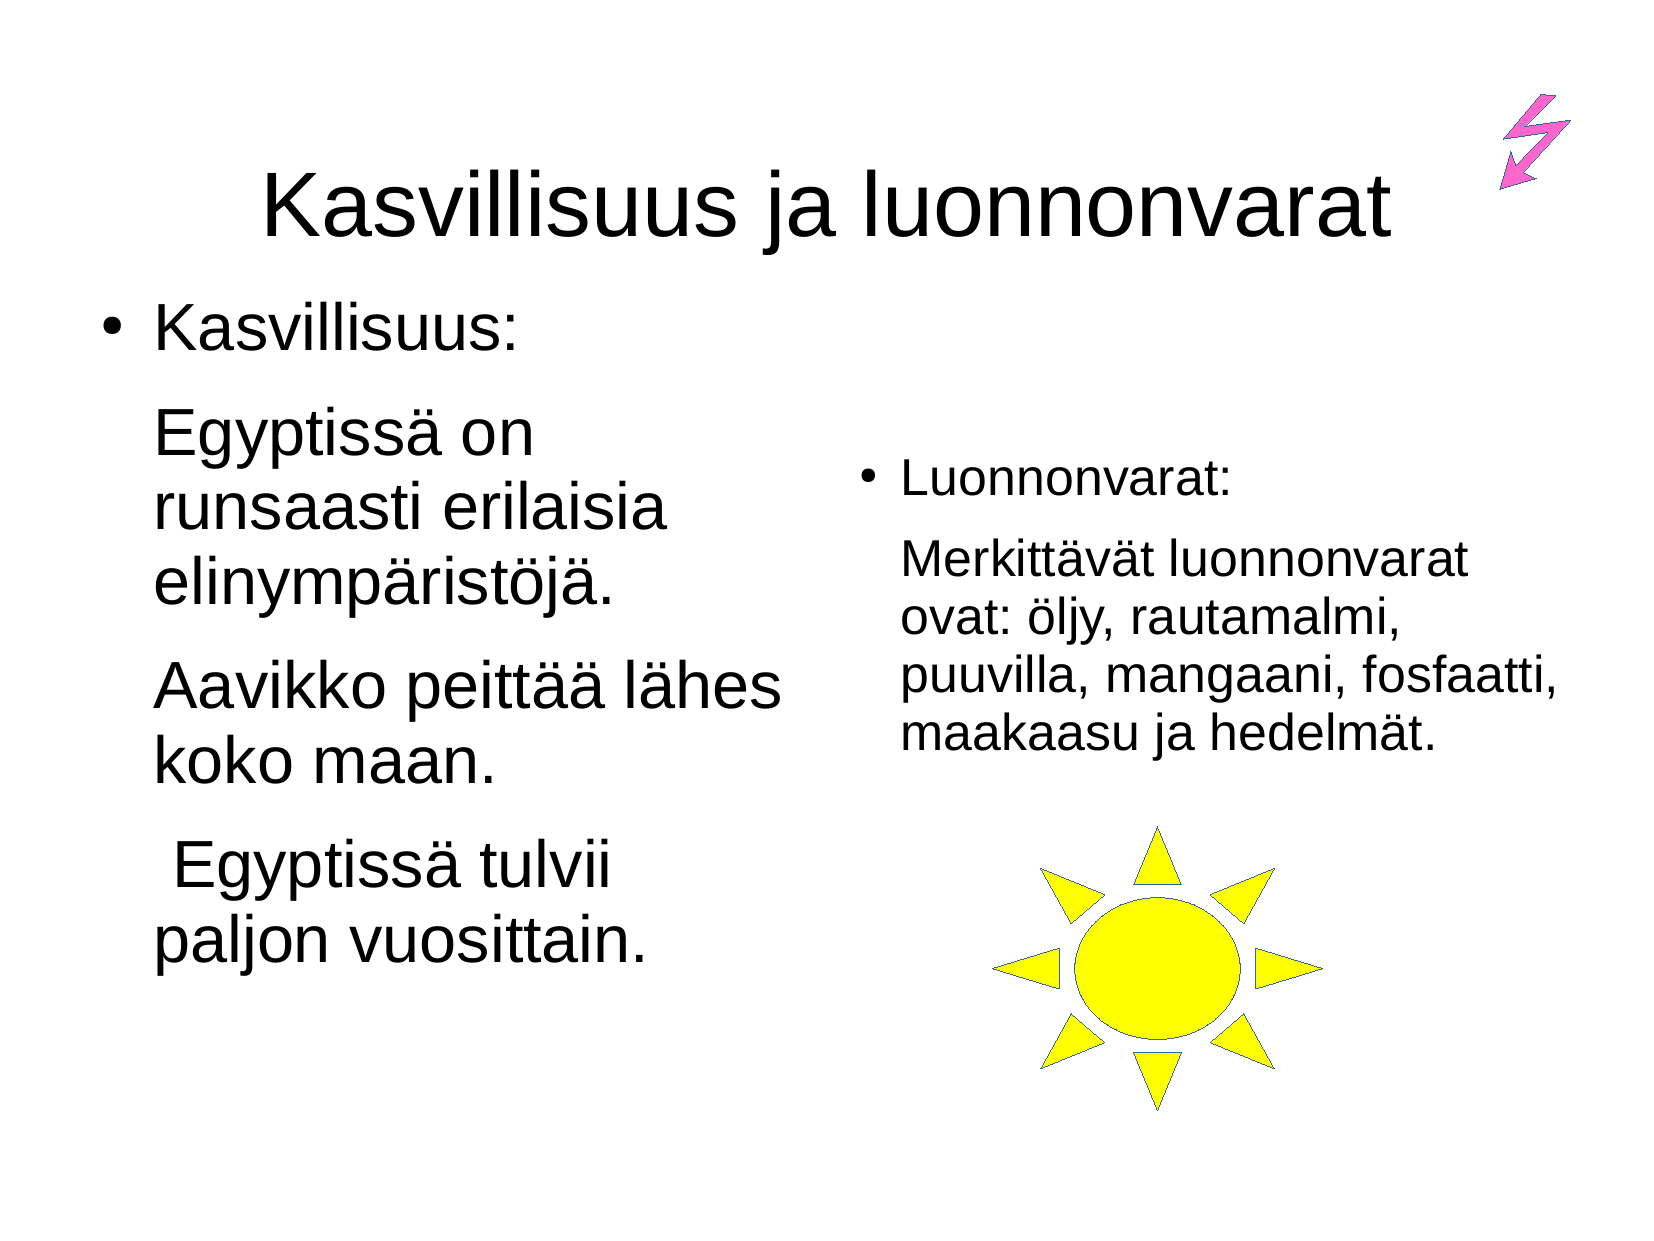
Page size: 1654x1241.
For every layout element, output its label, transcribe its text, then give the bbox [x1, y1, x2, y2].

text_box [1210, 868, 1275, 924]
text_box [1040, 1013, 1105, 1069]
text_box [1255, 948, 1323, 989]
text_box [1074, 897, 1536, 1111]
title Kasvillisuus ja luonnonvarat [82, 0, 1571, 290]
subtitle [82, 290, 1571, 1010]
text_box [1499, 94, 1571, 190]
text_box [1040, 868, 1105, 924]
text_box [1133, 826, 1182, 885]
text_box [992, 948, 1060, 989]
list Luonnonvarat: Merkittävät luonnonvarat ovat: öljy, rautamalmi, puuvilla, mangaani, fosfaatti, maakaasu ja hedelmät. [845, 448, 1572, 792]
